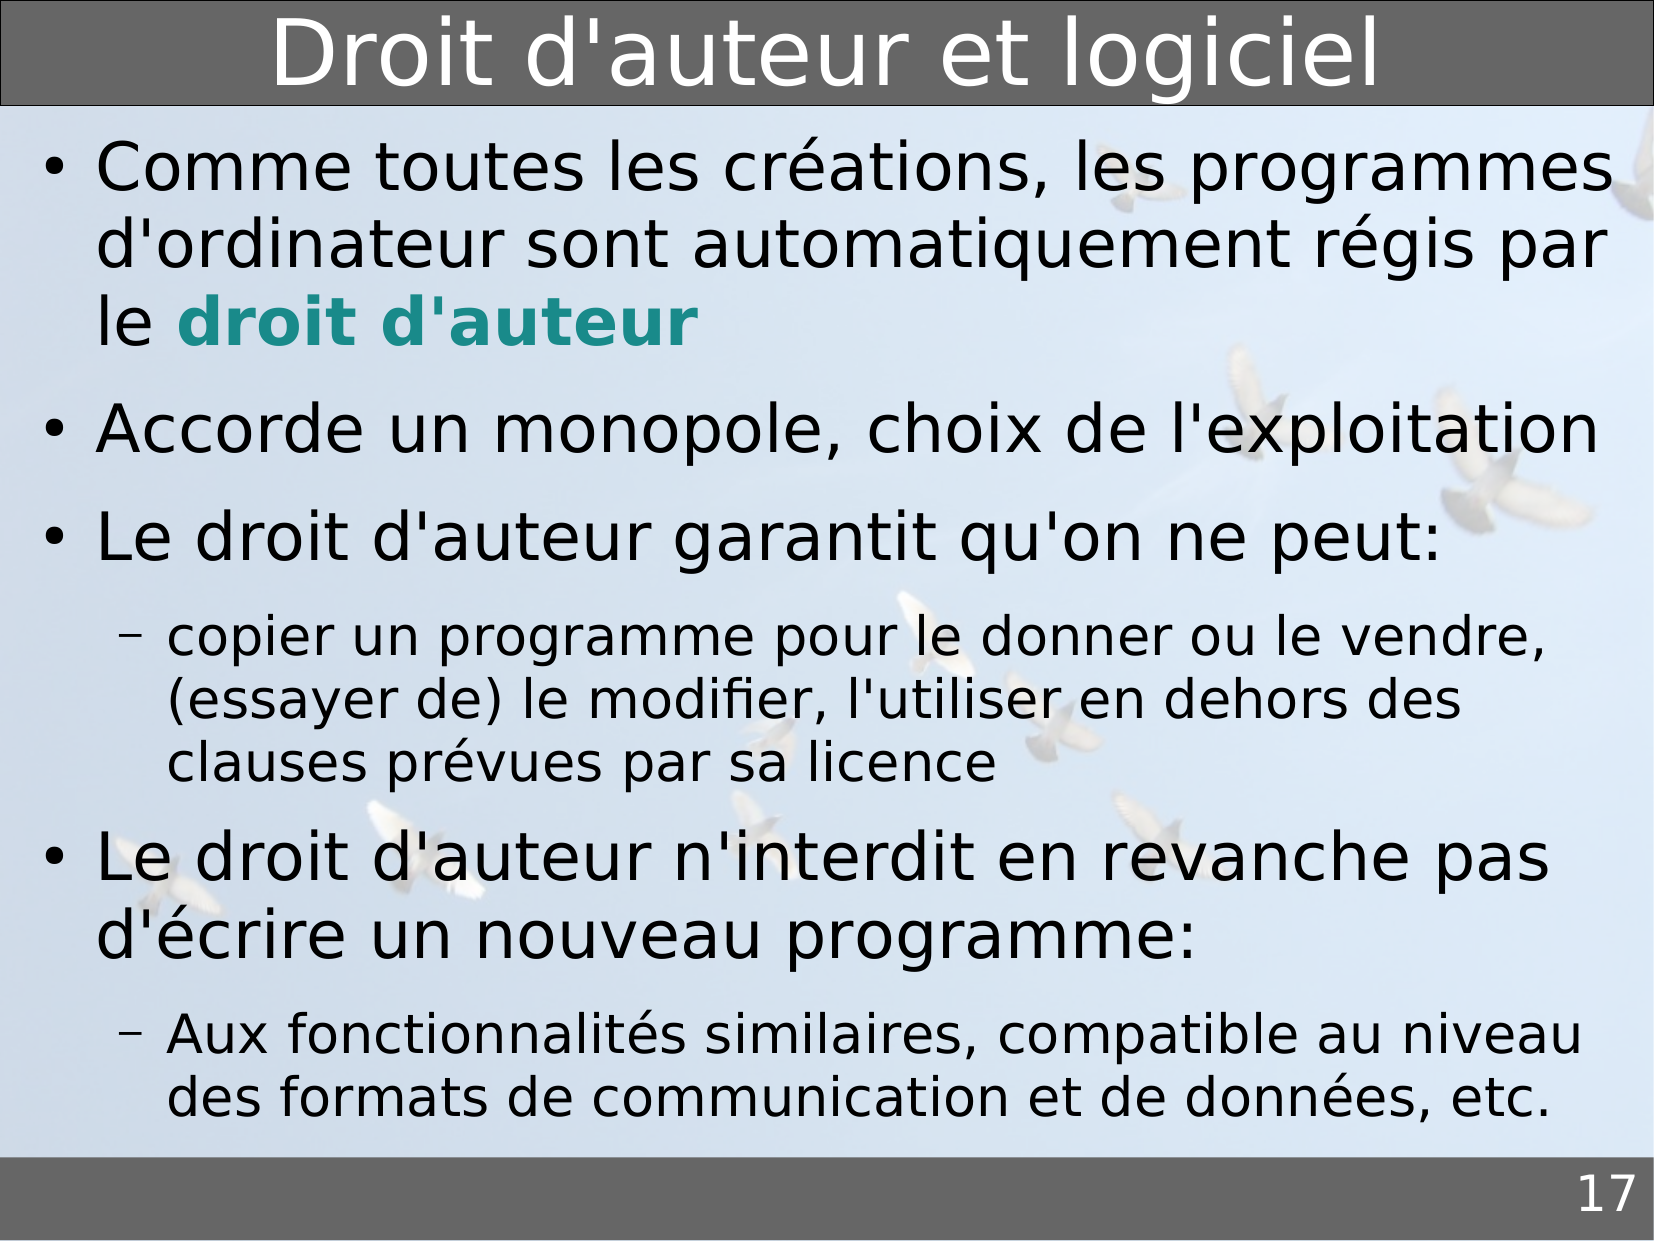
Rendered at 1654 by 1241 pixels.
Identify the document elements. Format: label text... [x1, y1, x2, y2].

list Comme toutes les créations, les programmes d'ordinateur sont automatiquement régis par le droit d'auteur Accorde un monopole, choix de l'exploitation Le droit d'auteur garantit qu'on ne peut: copier un programme pour le donner ou le vendre, (essayer de) le modifier, l'utiliser en dehors des clauses prévues par sa licence Le droit d'auteur n'interdit en revanche pas d'écrire un nouveau programme: Aux fonctionnalités similaires, compatible au niveau des formats de communication et de données, etc. [24, 128, 1621, 1136]
title Droit d'auteur et logiciel [0, 0, 1654, 108]
